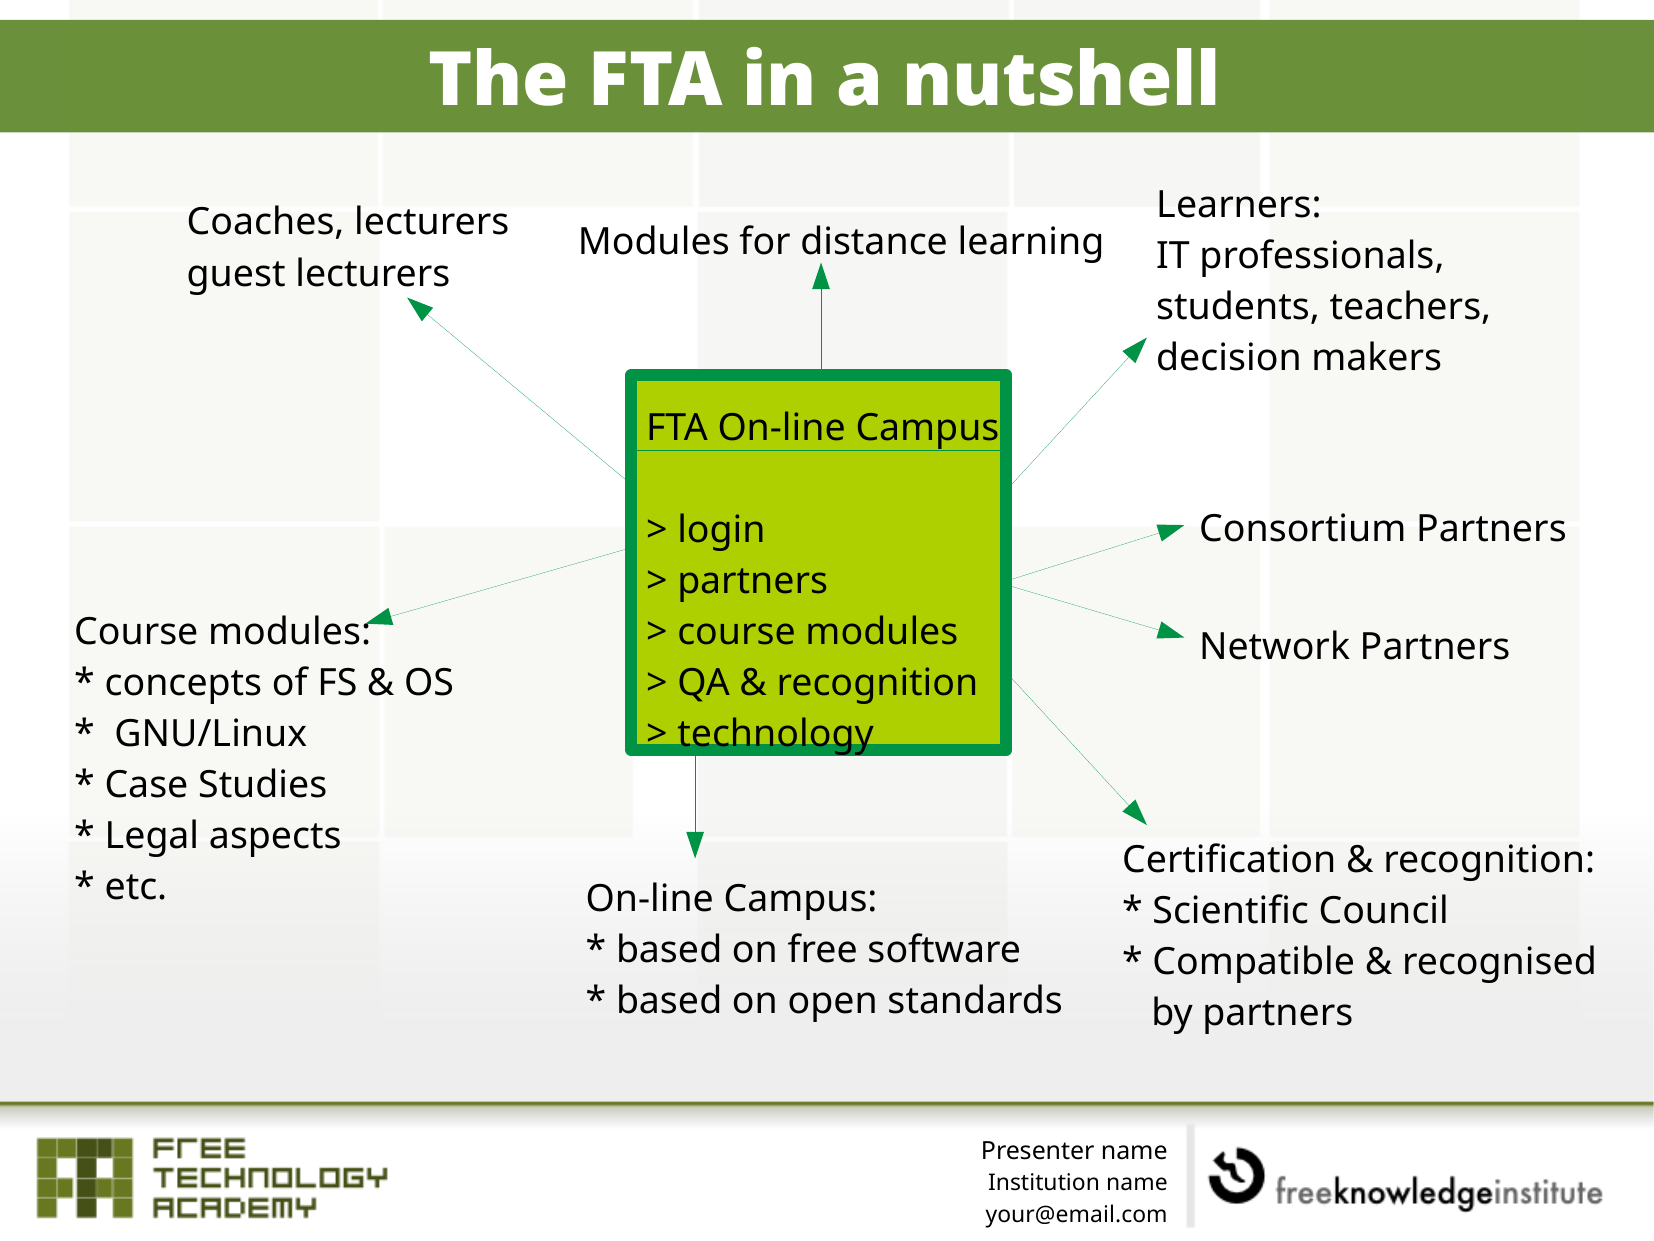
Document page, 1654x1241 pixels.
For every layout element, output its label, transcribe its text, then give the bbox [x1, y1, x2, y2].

text_box Coaches, lecturers guest lecturers [171, 187, 550, 290]
text_box Learners: IT professionals, students, teachers, decision makers [1141, 169, 1545, 376]
text_box Course modules: * concepts of FS & OS * GNU/Linux * Case Studies * Legal aspects * etc. [59, 597, 500, 901]
text_box Certification & recognition: * Scientific Council * Compatible & recognised by partners [1107, 825, 1654, 1051]
text_box Network Partners [1184, 611, 1539, 671]
title The FTA in a nutshell [37, 32, 1613, 120]
picture [0, 133, 1654, 1241]
text_box Modules for distance learning [563, 207, 1149, 295]
text_box Consortium Partners [1184, 493, 1599, 553]
text_box FTA On-line Campus > login > partners > course modules > QA & recognition > technology [631, 375, 1007, 751]
text_box On-line Campus: * based on free software * based on open standards [570, 864, 1107, 1048]
picture [0, 0, 1654, 19]
